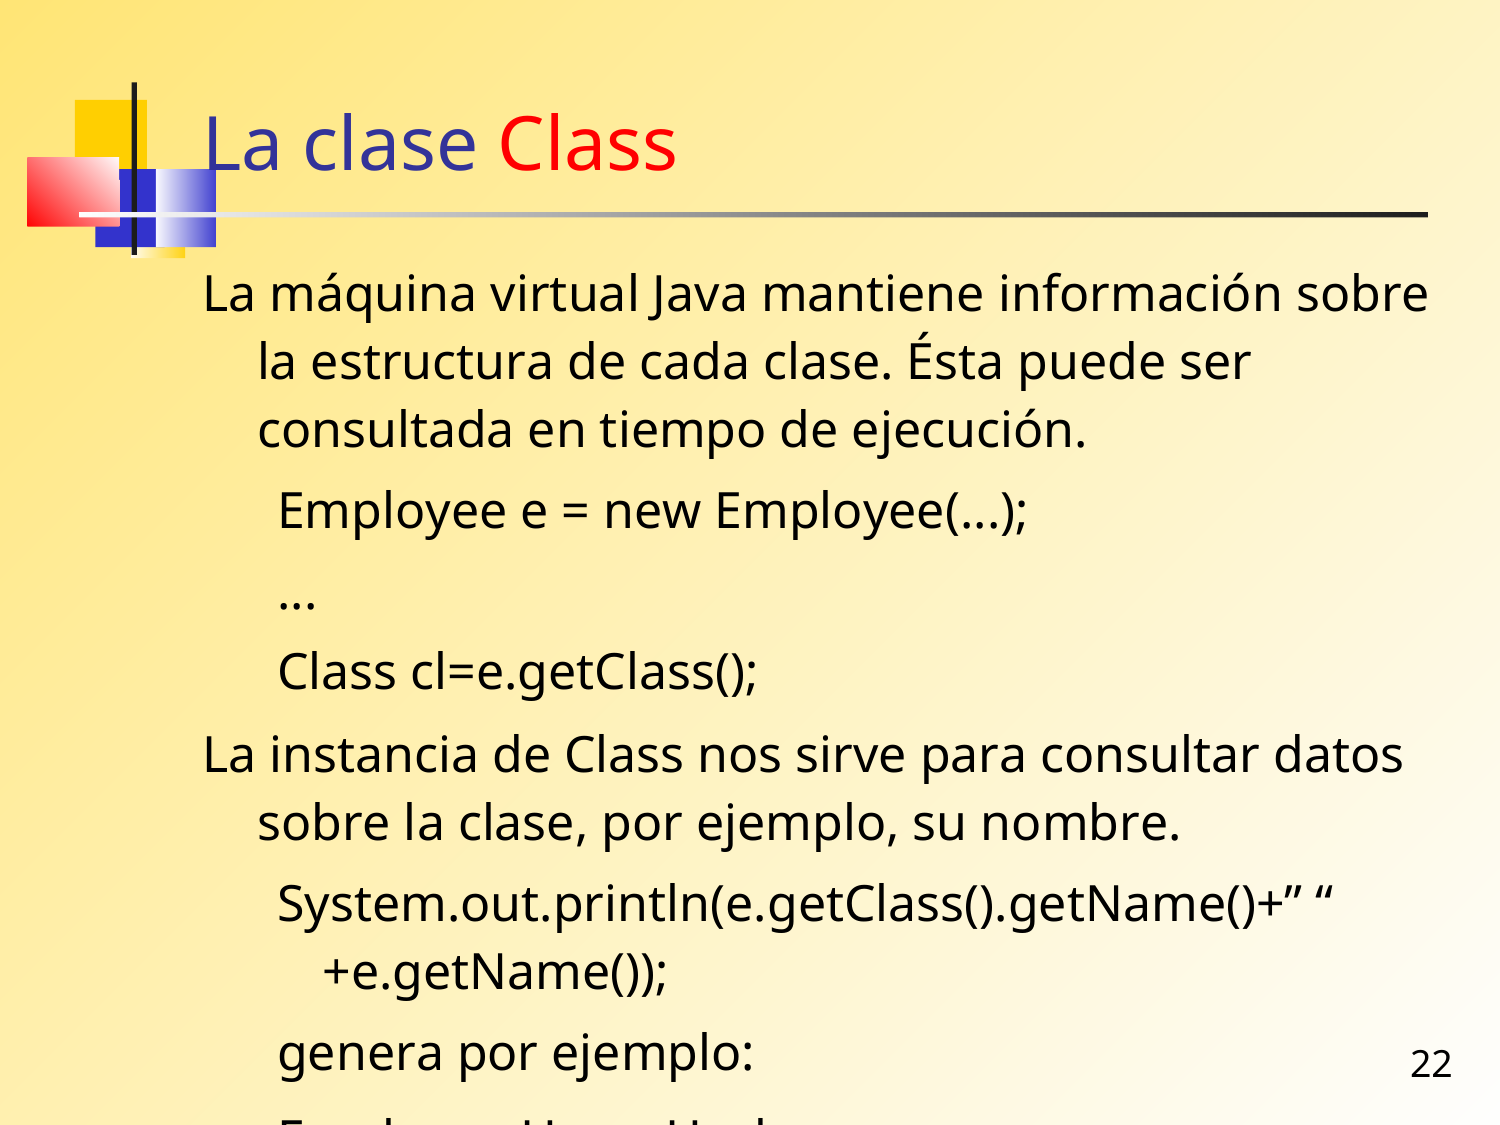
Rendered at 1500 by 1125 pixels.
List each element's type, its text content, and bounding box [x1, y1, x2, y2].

list La máquina virtual Java mantiene información sobre la estructura de cada clase. Ésta puede ser consultada en tiempo de ejecución. Employee e = new Employee(...); ... Class cl=e.getClass(); La instancia de Class nos sirve para consultar datos sobre la clase, por ejemplo, su nombre. System.out.println(e.getClass().getName()+” “ +e.getName()); genera por ejemplo: Employee Harry Hacker [187, 249, 1463, 1080]
title La clase Class [187, 37, 1466, 201]
